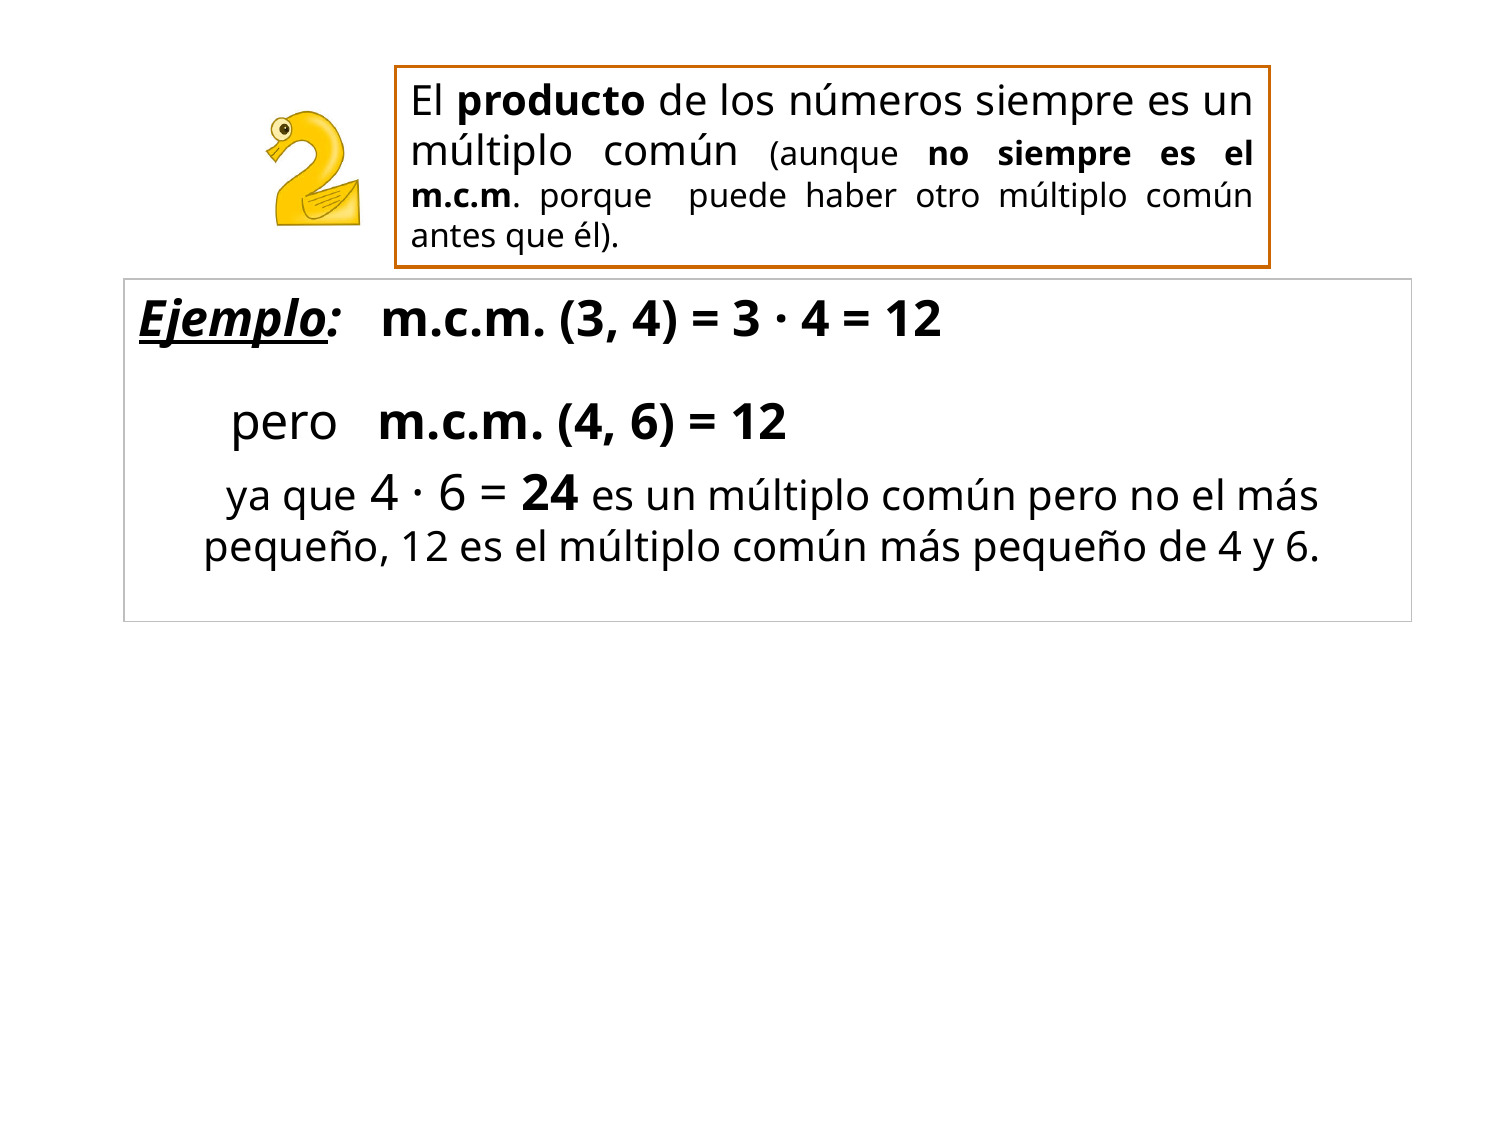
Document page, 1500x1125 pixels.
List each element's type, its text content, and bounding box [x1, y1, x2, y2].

picture [265, 94, 366, 256]
text_box El producto de los números siempre es un múltiplo común (aunque no siempre es el m.c.m. porque puede haber otro múltiplo común antes que él). [395, 66, 1270, 268]
text_box Ejemplo: m.c.m. (3, 4) = 3 · 4 = 12 pero m.c.m. (4, 6) = 12 ya que 4 · 6 = 24 es un múltiplo común pero no el más pequeño, 12 es el múltiplo común más pequeño de 4 y 6. [123, 278, 1412, 622]
